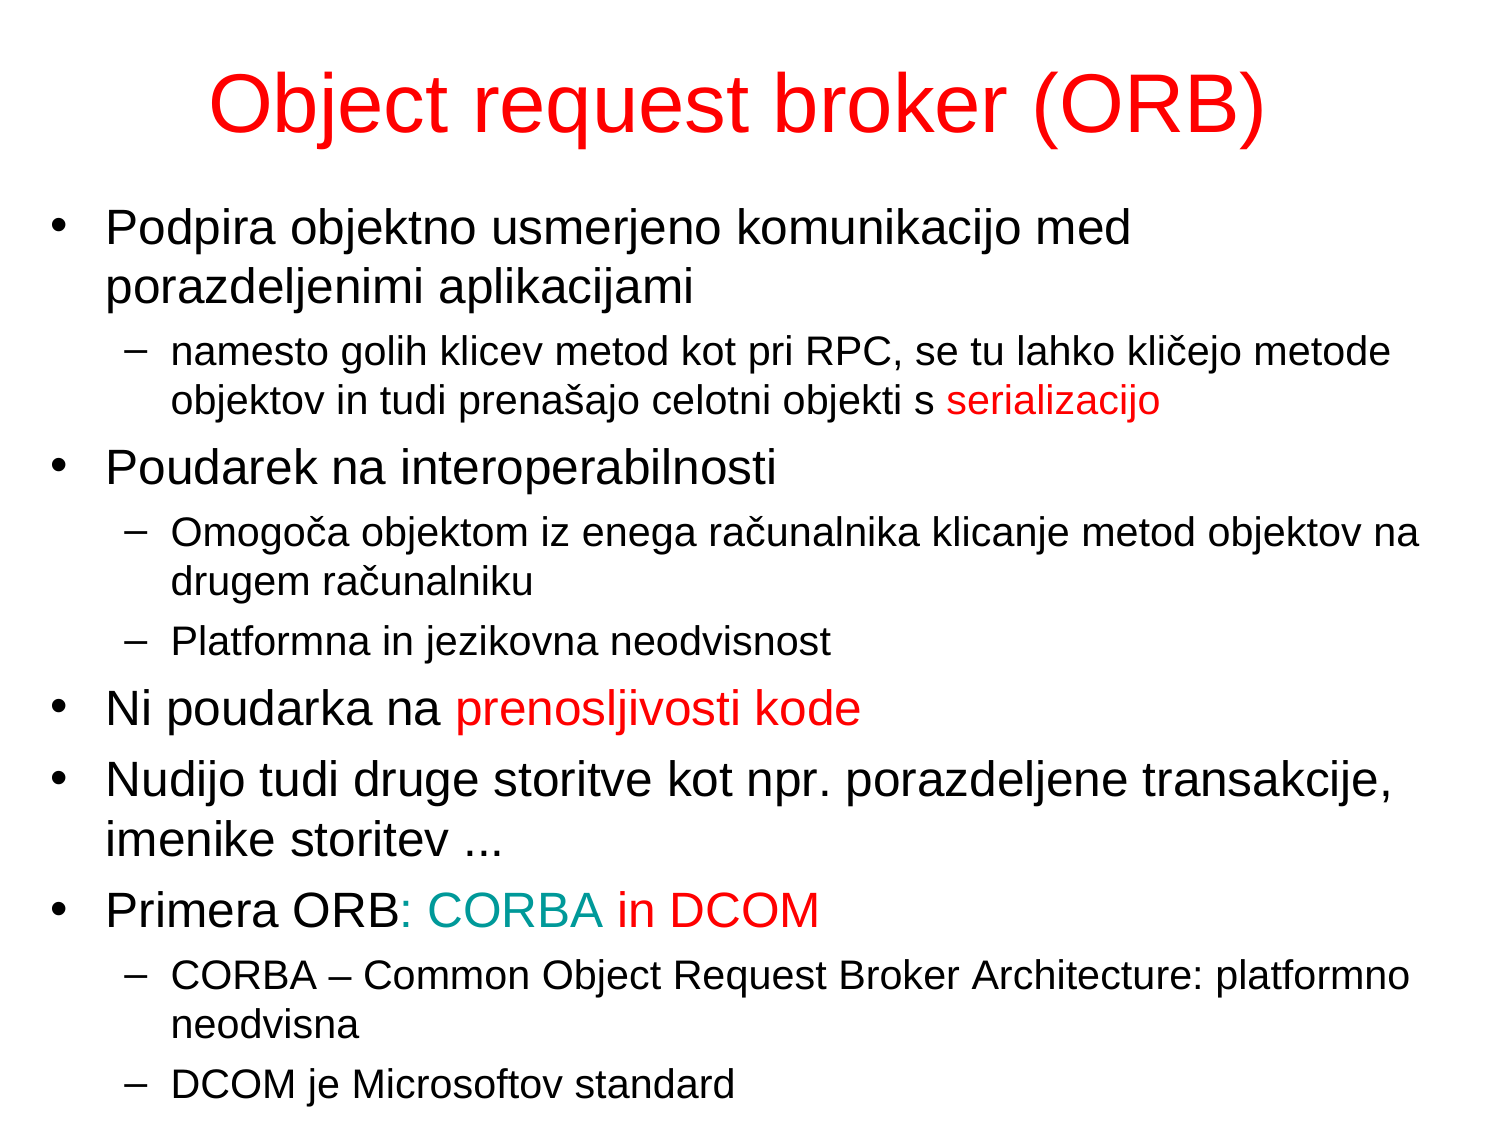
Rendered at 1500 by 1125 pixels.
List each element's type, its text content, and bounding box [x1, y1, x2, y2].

title Object request broker (ORB) [0, 31, 1500, 169]
list Podpira objektno usmerjeno komunikacijo med porazdeljenimi aplikacijami namesto golih klicev metod kot pri RPC, se tu lahko kličejo metode objektov in tudi prenašajo celotni objekti s serializacijo Poudarek na interoperabilnosti Omogoča objektom iz enega računalnika klicanje metod objektov na drugem računalniku Platformna in jezikovna neodvisnost Ni poudarka na prenosljivosti kode Nudijo tudi druge storitve kot npr. porazdeljene transakcije, imenike storitev ... Primera ORB: CORBA in DCOM CORBA – Common Object Request Broker Architecture: platformno neodvisna DCOM je Microsoftov standard [35, 187, 1441, 1125]
